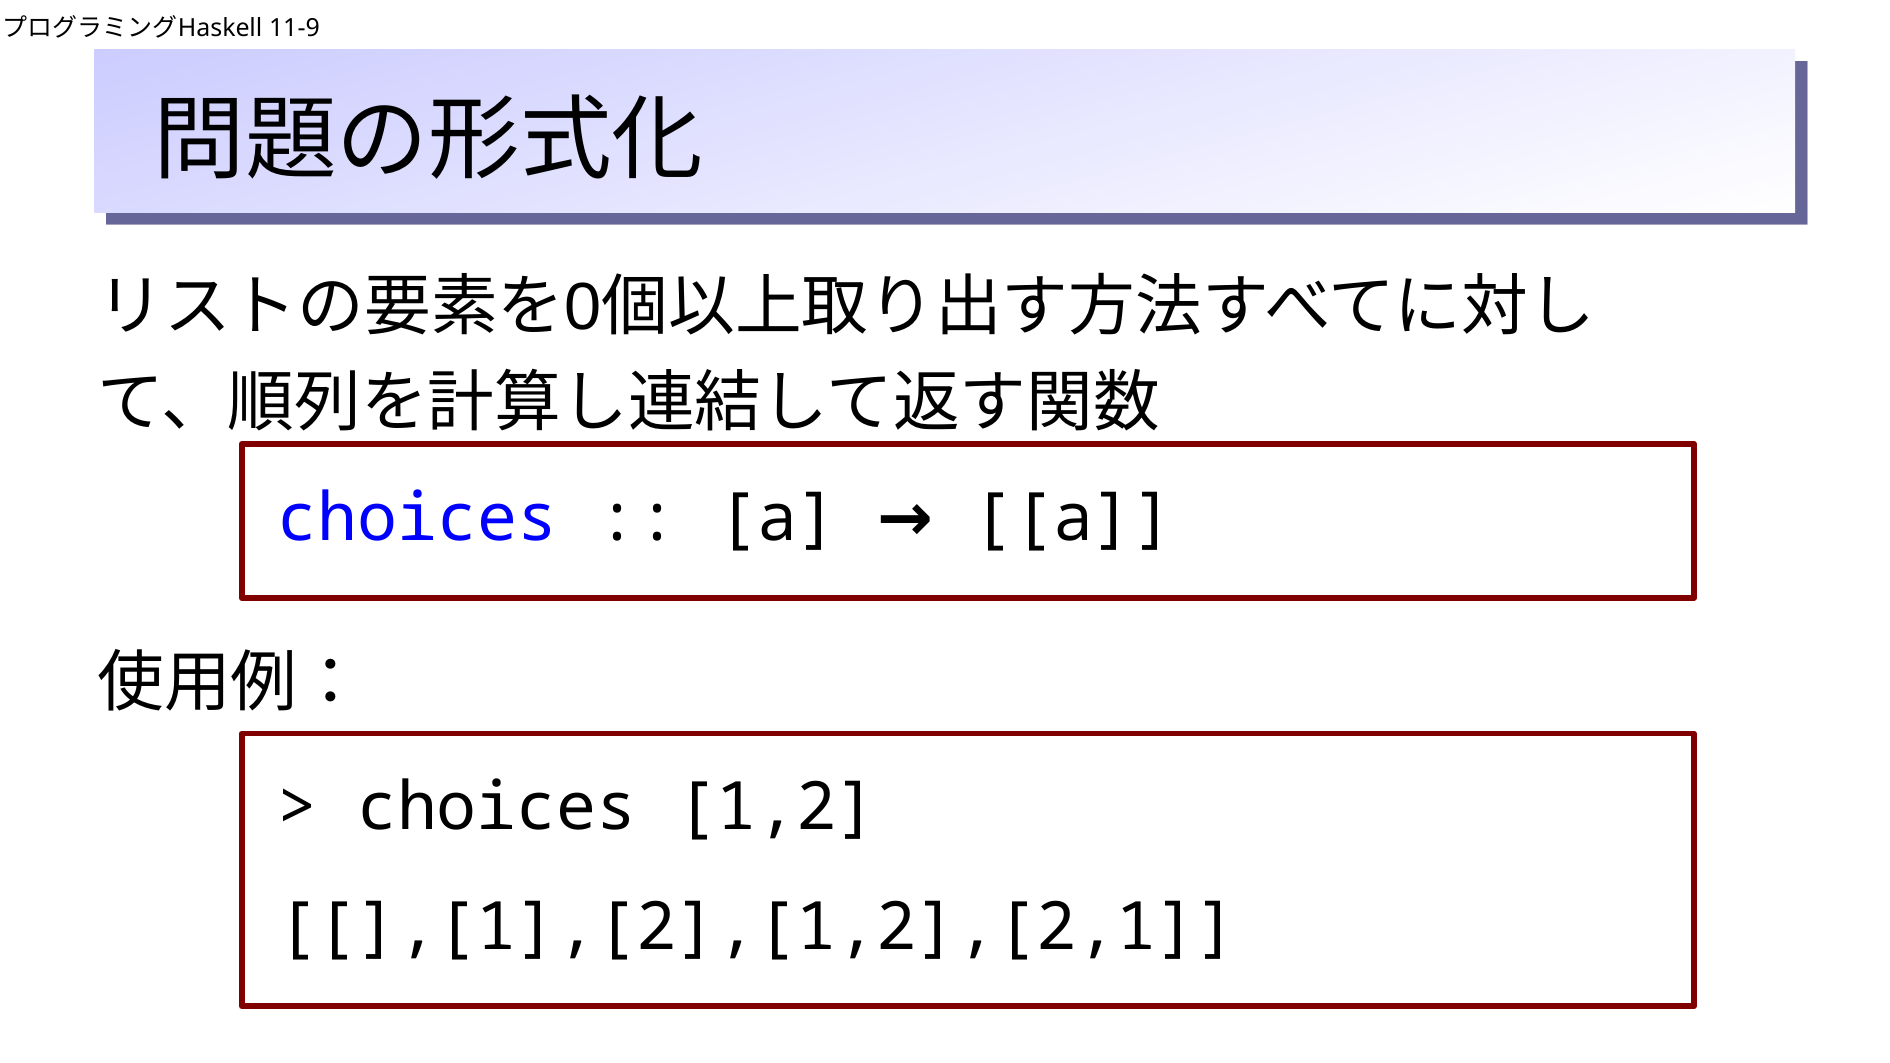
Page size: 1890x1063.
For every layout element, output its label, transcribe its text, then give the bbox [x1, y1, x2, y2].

text_box choices :: [a] → [[a]] [241, 443, 1694, 599]
title 問題の形式化 [94, 49, 1796, 213]
text_box > choices [1,2] [[],[1],[2],[1,2],[2,1]] [241, 733, 1694, 1007]
list 使用例： [94, 624, 1796, 698]
list リストの要素を0個以上取り出す方法すべてに対して、順列を計算し連結して返す関数 [94, 248, 1614, 389]
